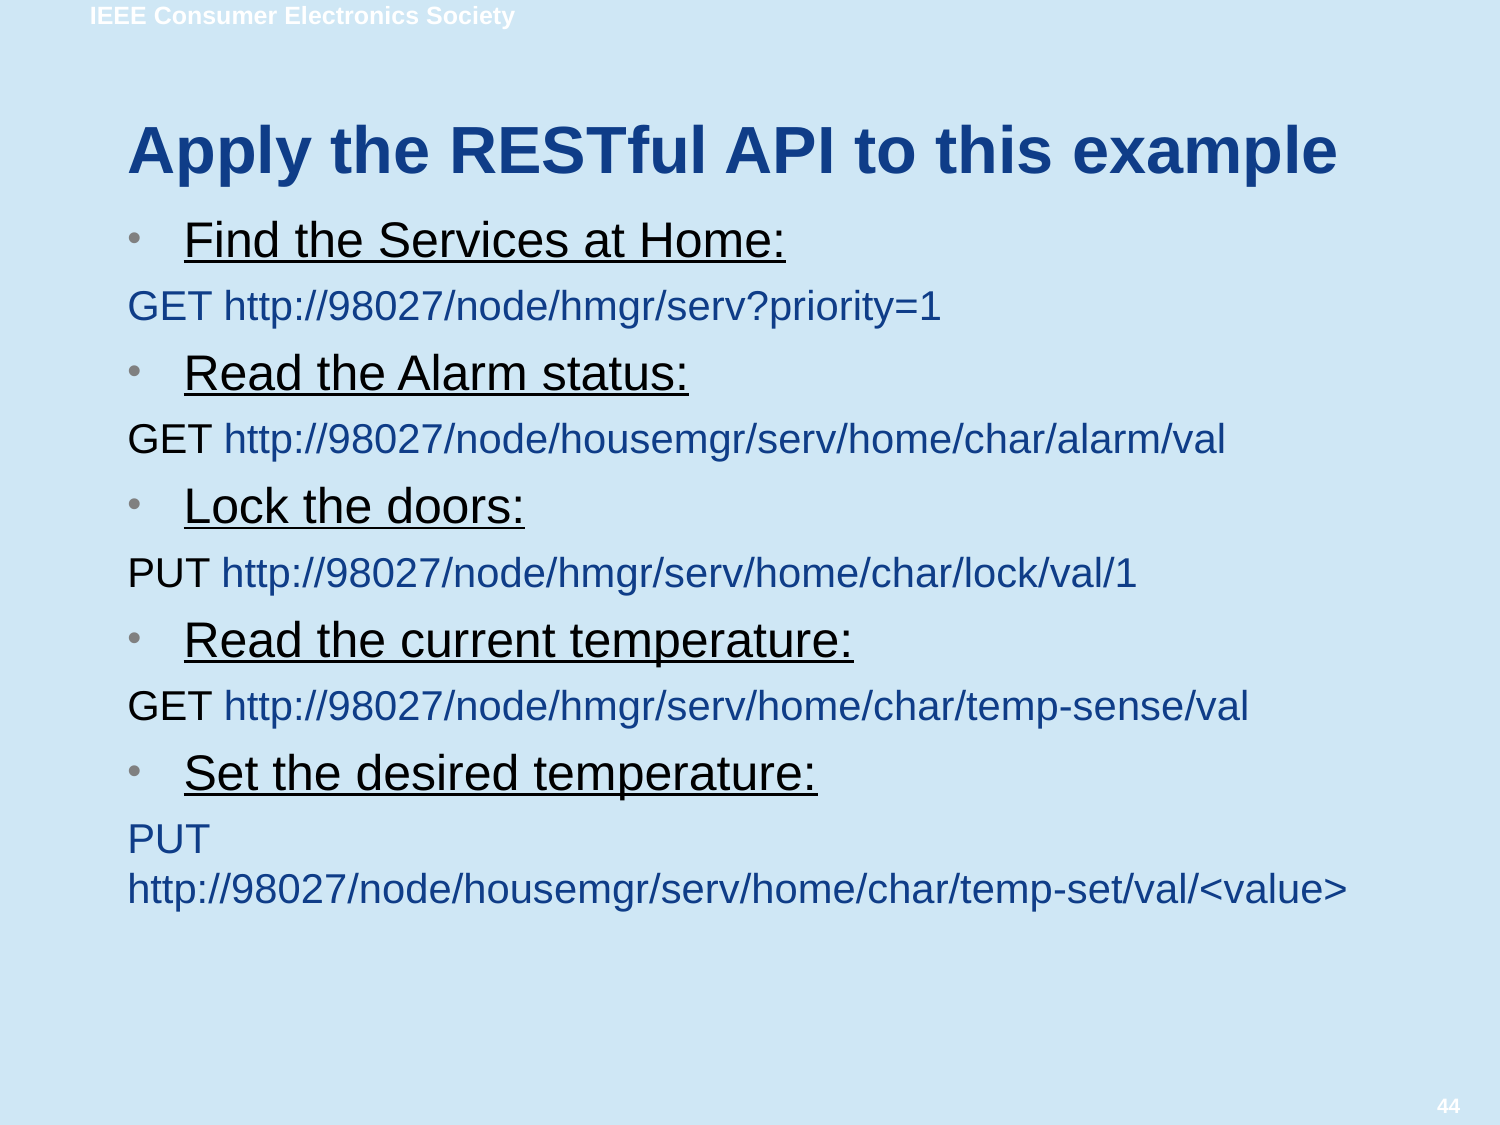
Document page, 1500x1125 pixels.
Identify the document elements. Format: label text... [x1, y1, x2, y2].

list Find the Services at Home: GET http://98027/node/hmgr/serv?priority=1 Read the Alarm status: GET http://98027/node/housemgr/serv/home/char/alarm/val Lock the doors: PUT http://98027/node/hmgr/serv/home/char/lock/val/1 Read the current temperature: GET http://98027/node/hmgr/serv/home/char/temp-sense/val Set the desired temperature: PUT http://98027/node/housemgr/serv/home/char/temp-set/val/<value> [112, 200, 1388, 1000]
title Apply the RESTful API to this example [112, 99, 1388, 200]
